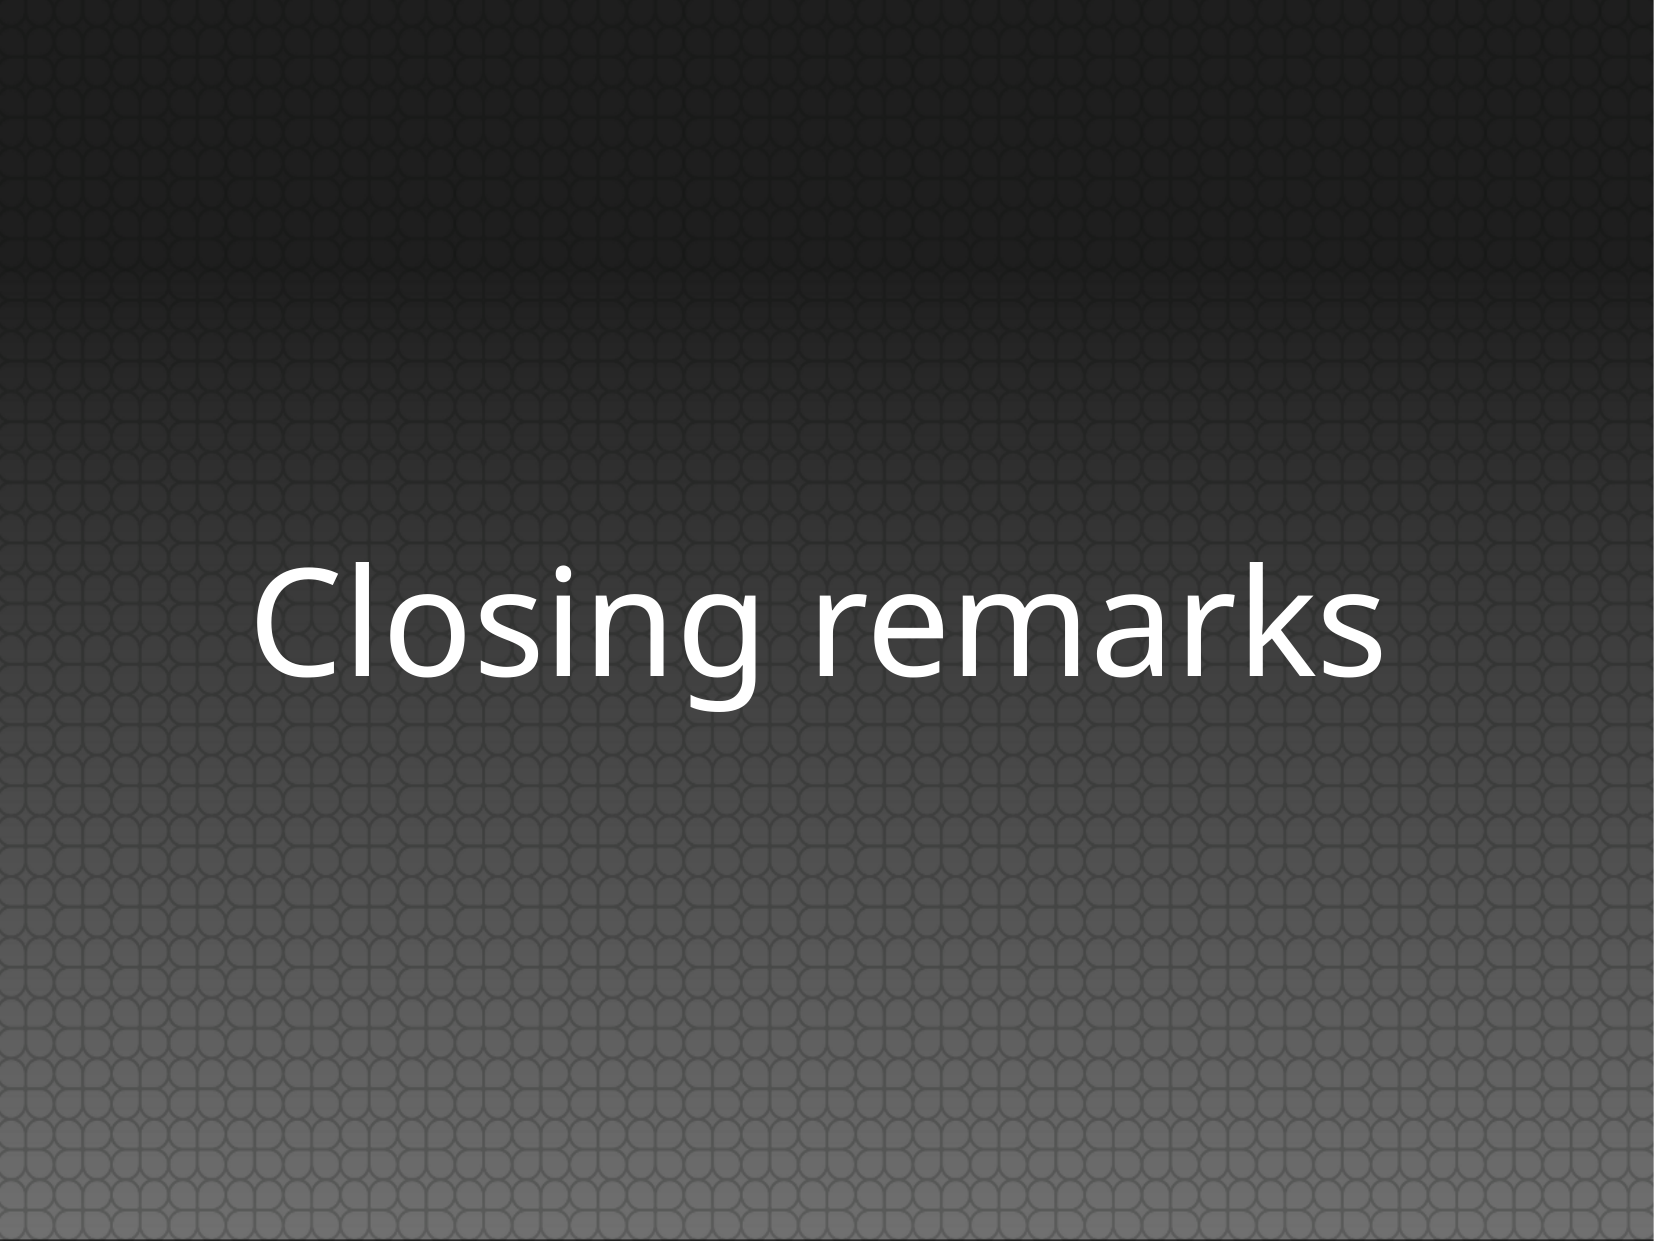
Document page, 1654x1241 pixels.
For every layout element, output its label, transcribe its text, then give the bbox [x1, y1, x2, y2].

picture [0, 0, 1654, 1241]
title Closing remarks [75, 525, 1564, 713]
